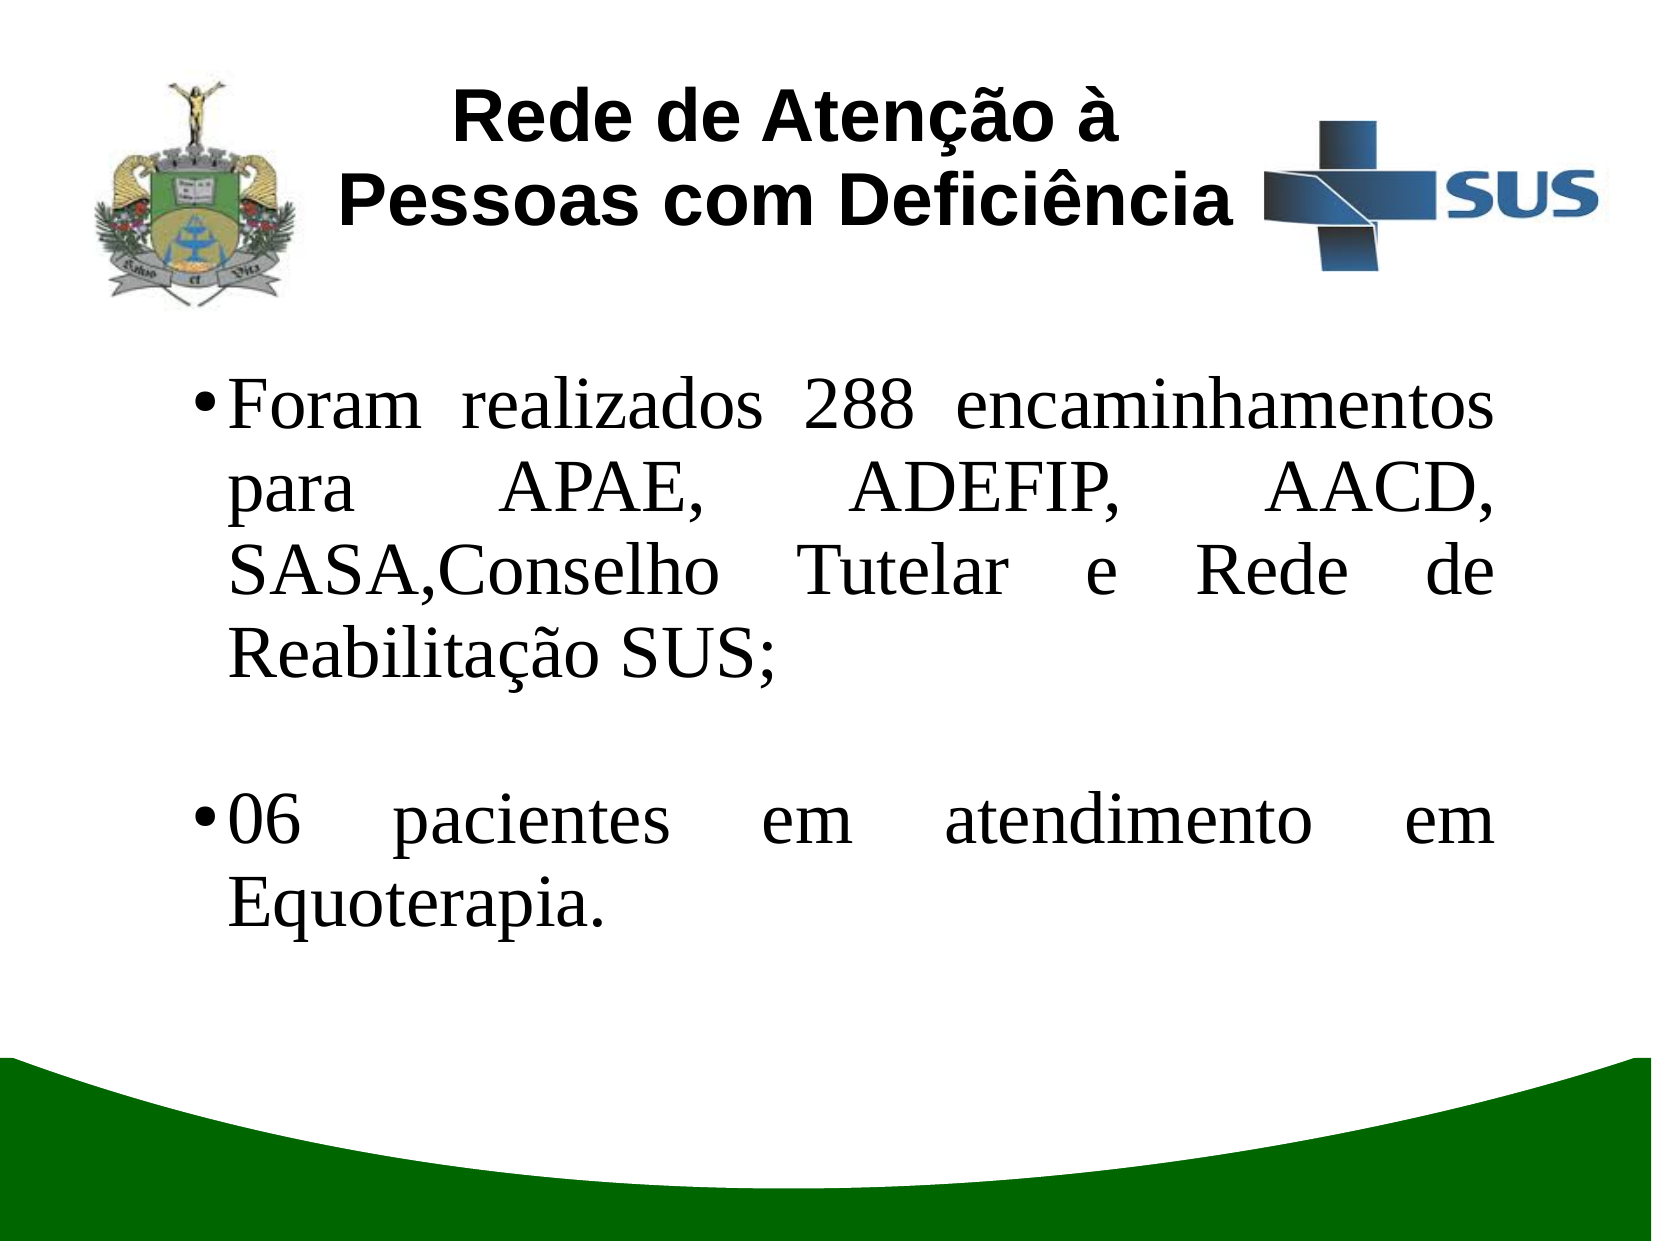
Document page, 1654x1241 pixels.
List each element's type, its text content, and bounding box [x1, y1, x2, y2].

text_box [0, 1052, 1652, 1241]
picture [1264, 120, 1610, 272]
picture [81, 70, 308, 328]
text_box Rede de Atenção à Pessoas com Deficiência [307, 66, 1264, 308]
text_box Foram realizados 288 encaminhamentos para APAE, ADEFIP, AACD, SASA,Conselho Tutelar e Rede de Reabilitação SUS; 06 pacientes em atendimento em Equoterapia. [177, 354, 1512, 950]
